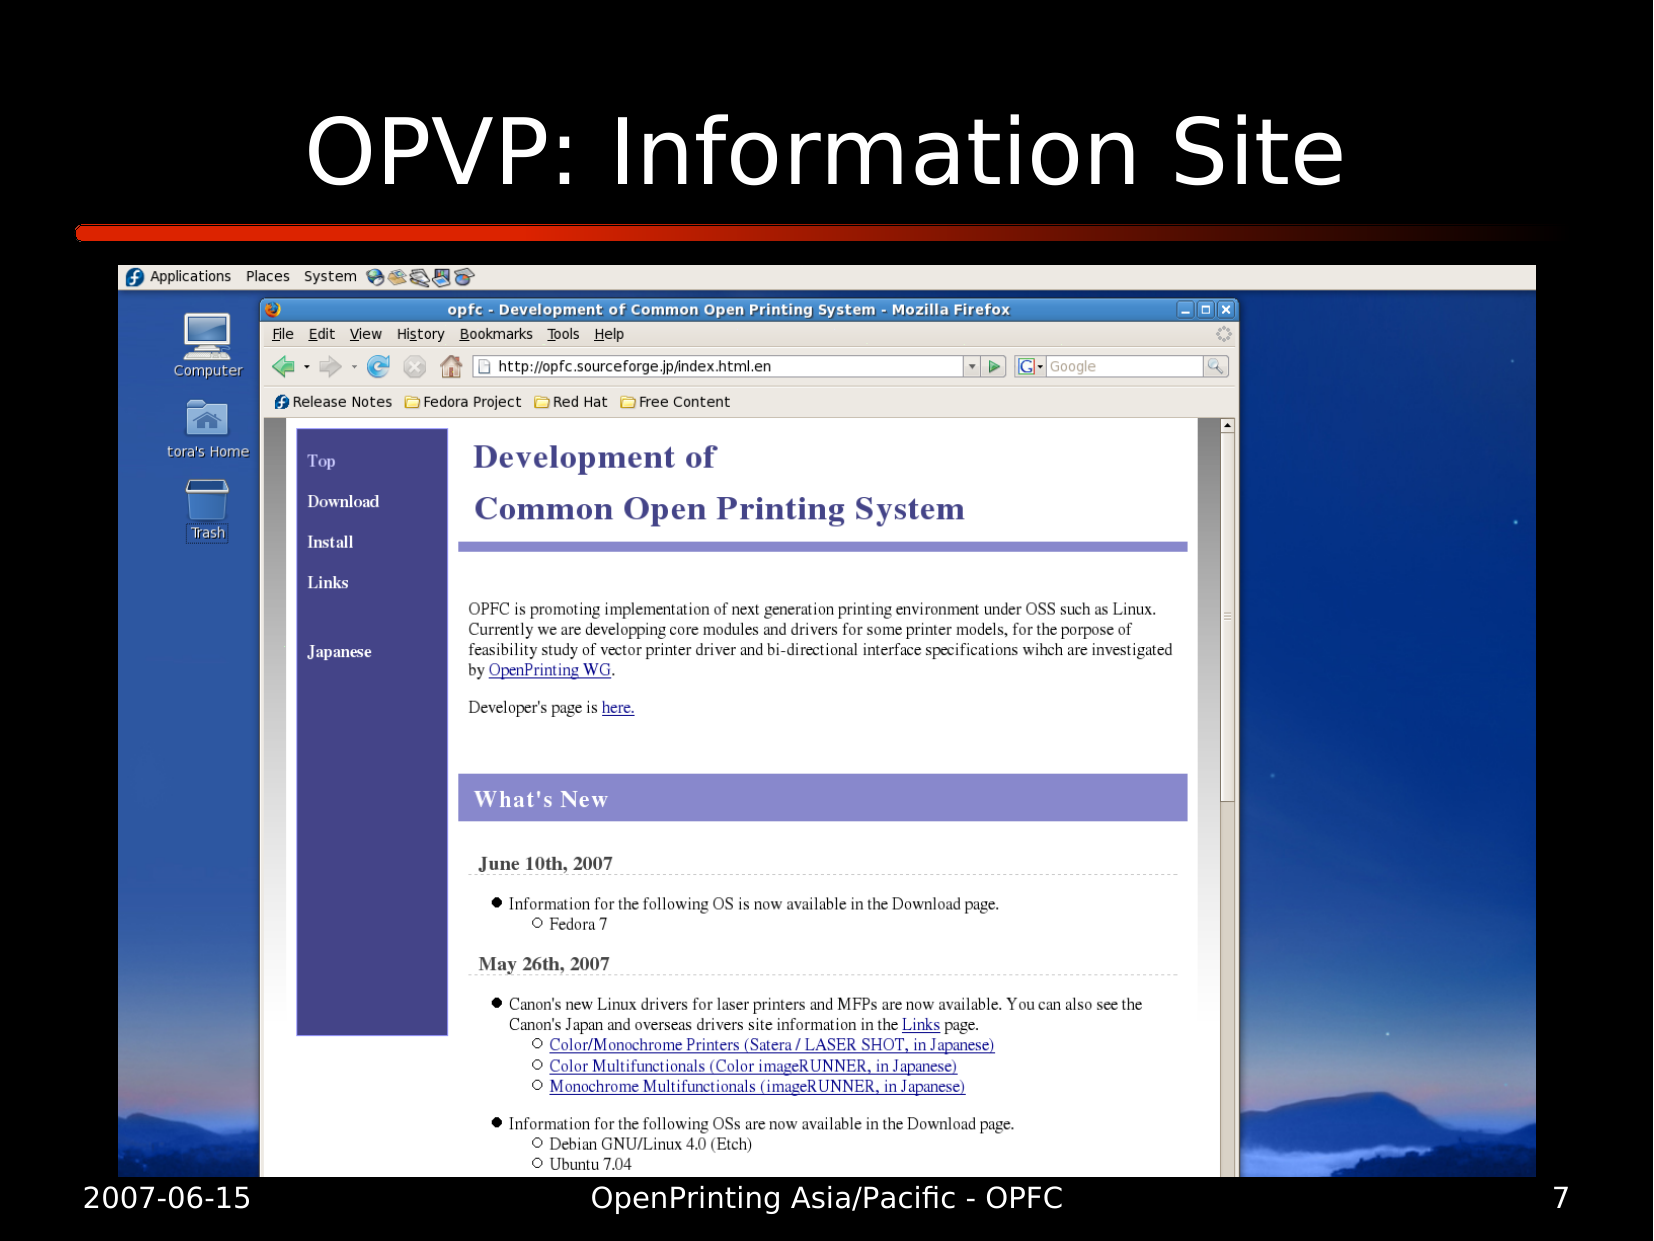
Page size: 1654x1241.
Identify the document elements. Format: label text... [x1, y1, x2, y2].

title OPVP: Information Site [82, 56, 1571, 250]
picture [118, 265, 1536, 1177]
